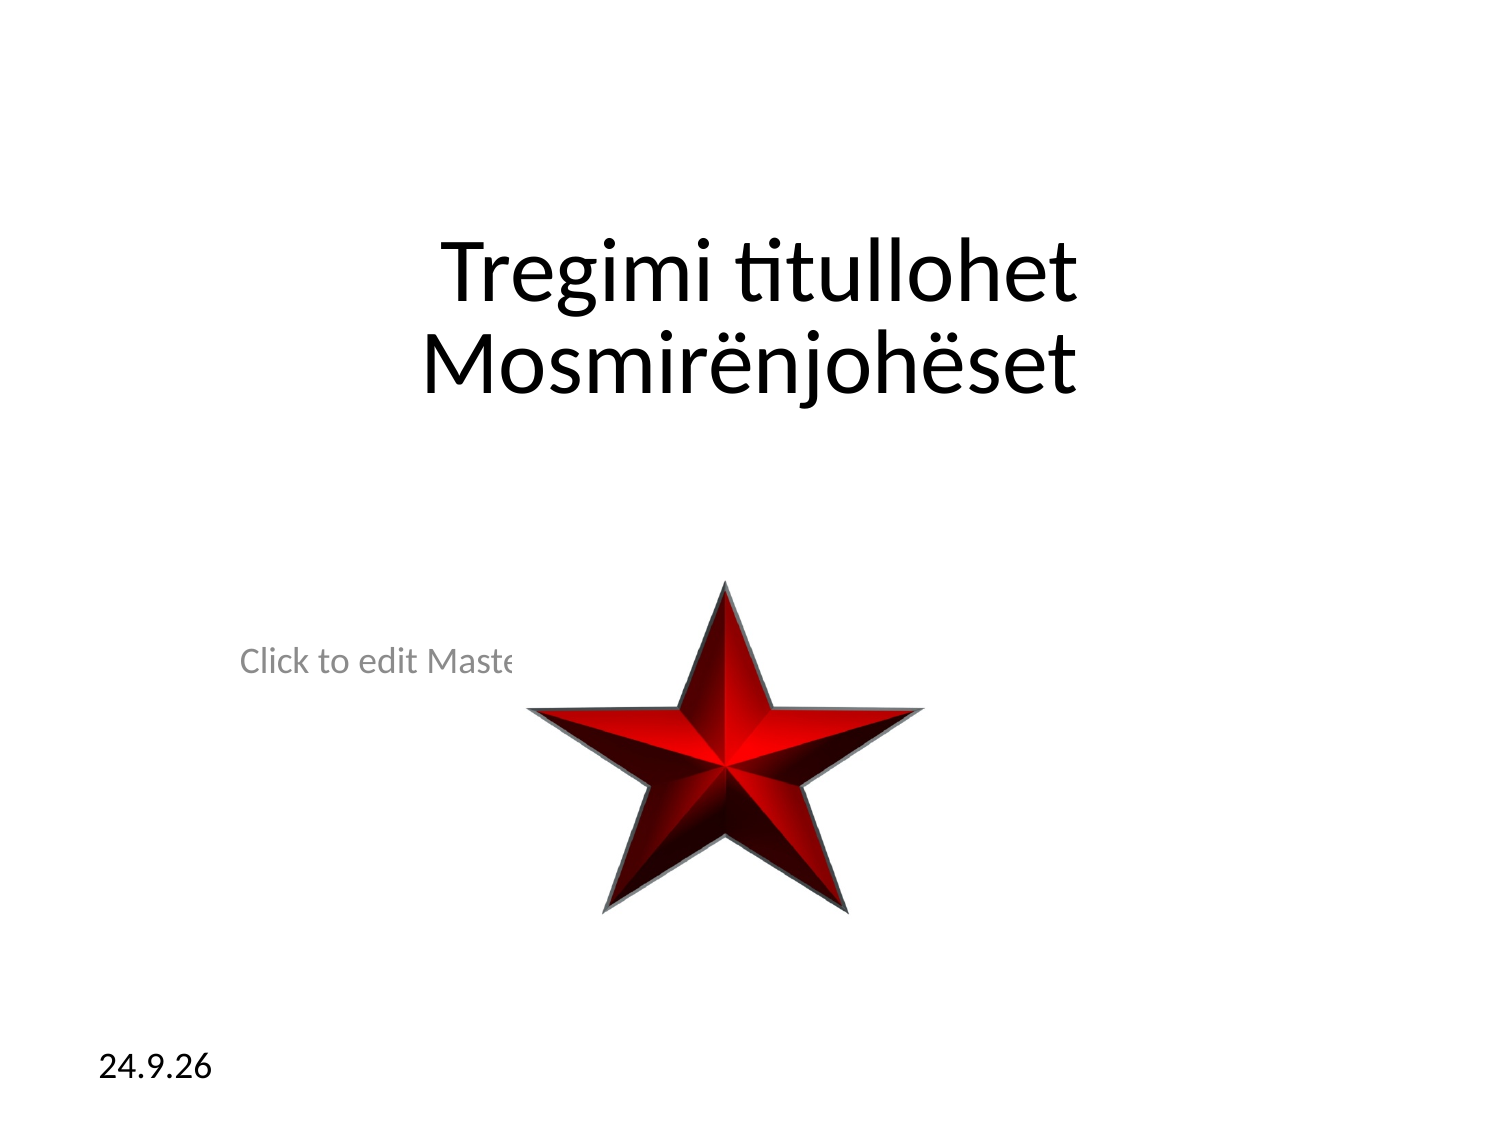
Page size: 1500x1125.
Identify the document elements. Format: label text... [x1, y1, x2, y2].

title Tregimi titullohet Mosmirënjohëset [112, 174, 1388, 475]
picture [512, 574, 938, 925]
